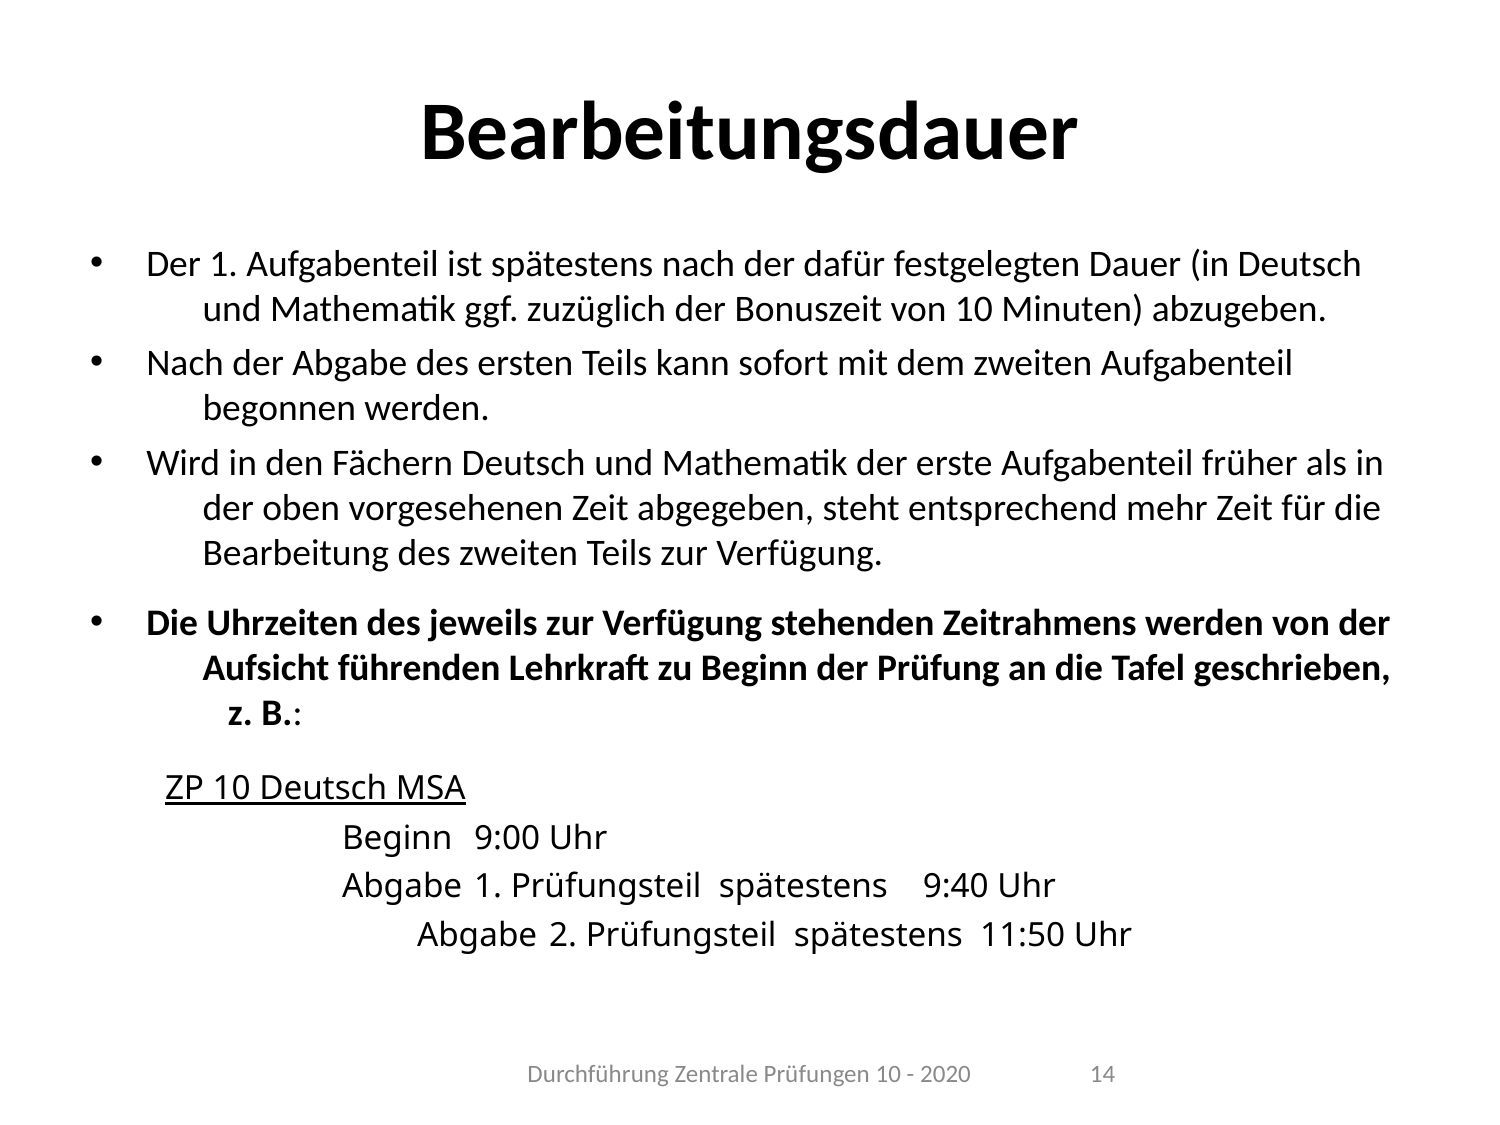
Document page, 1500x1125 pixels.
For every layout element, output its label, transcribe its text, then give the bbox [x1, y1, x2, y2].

title Bearbeitungsdauer [75, 45, 1426, 209]
text_box 14 [1074, 1042, 1426, 1103]
text_box Durchführung Zentrale Prüfungen 10 - 2020 [512, 1042, 988, 1103]
list Der 1. Aufgabenteil ist spätestens nach der dafür festgelegten Dauer (in Deutsch und Mathematik ggf. zuzüglich der Bonuszeit von 10 Minuten) abzugeben. Nach der Abgabe des ersten Teils kann sofort mit dem zweiten Aufgabenteil begonnen werden. Wird in den Fächern Deutsch und Mathematik der erste Aufgabenteil früher als in der oben vorgesehenen Zeit abgegeben, steht entsprechend mehr Zeit für die Bearbeitung des zweiten Teils zur Verfügung. Die Uhrzeiten des jeweils zur Verfügung stehenden Zeitrahmens werden von der Aufsicht führenden Lehrkraft zu Beginn der Prüfung an die Tafel geschrieben, z. B.: ZP 10 Deutsch MSA Beginn 9:00 Uhr Abgabe 1. Prüfungsteil spätestens 9:40 Uhr Abgabe 2. Prüfungsteil spätestens 11:50 Uhr [75, 231, 1426, 1005]
